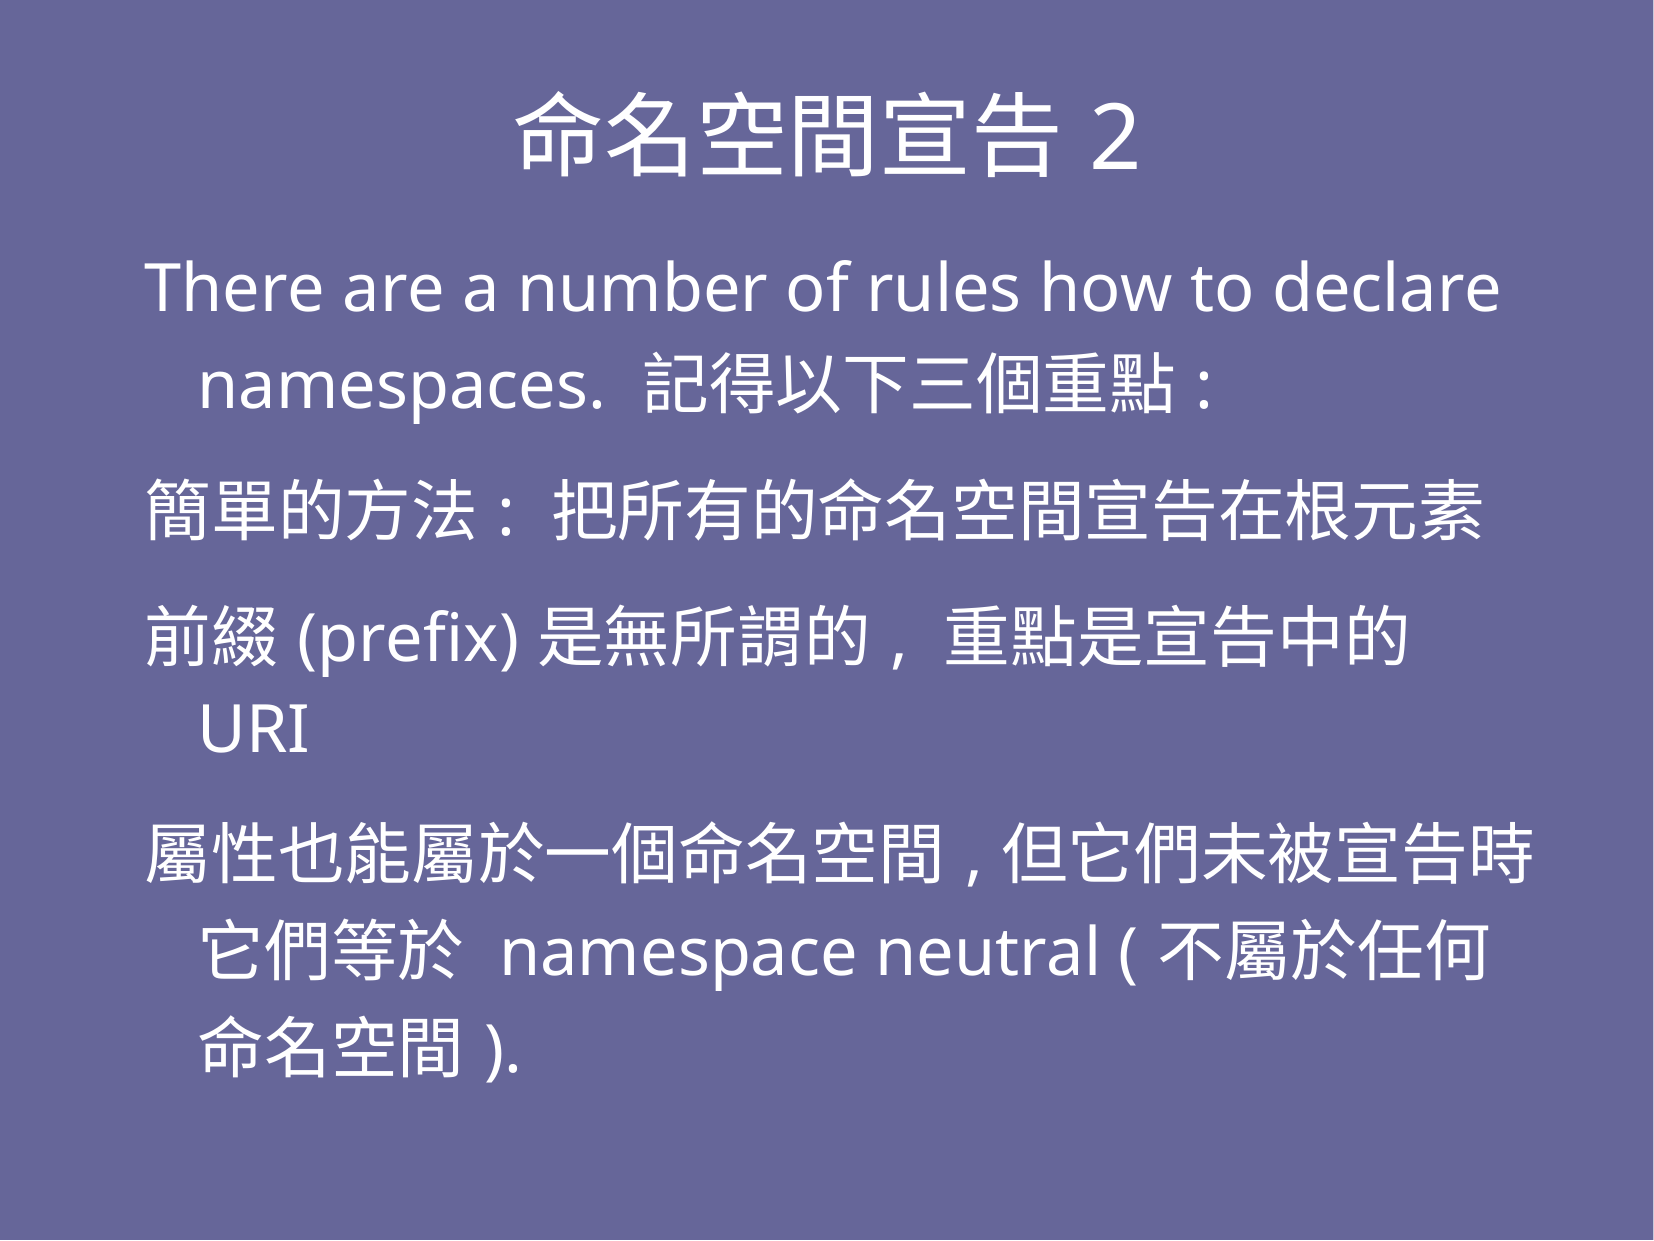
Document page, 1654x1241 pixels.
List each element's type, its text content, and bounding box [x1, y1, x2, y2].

title 命名空間宣告2 [121, 26, 1534, 234]
list There are a number of rules how to declare namespaces. 記得以下三個重點: 簡單的方法: 把所有的命名空間宣告在根元素 前綴(prefix)是無所謂的, 重點是宣告中的URI 屬性也能屬於一個命名空間,但它們未被宣告時它們等於 namespace neutral (不屬於任何命名空間). [126, 240, 1539, 1086]
